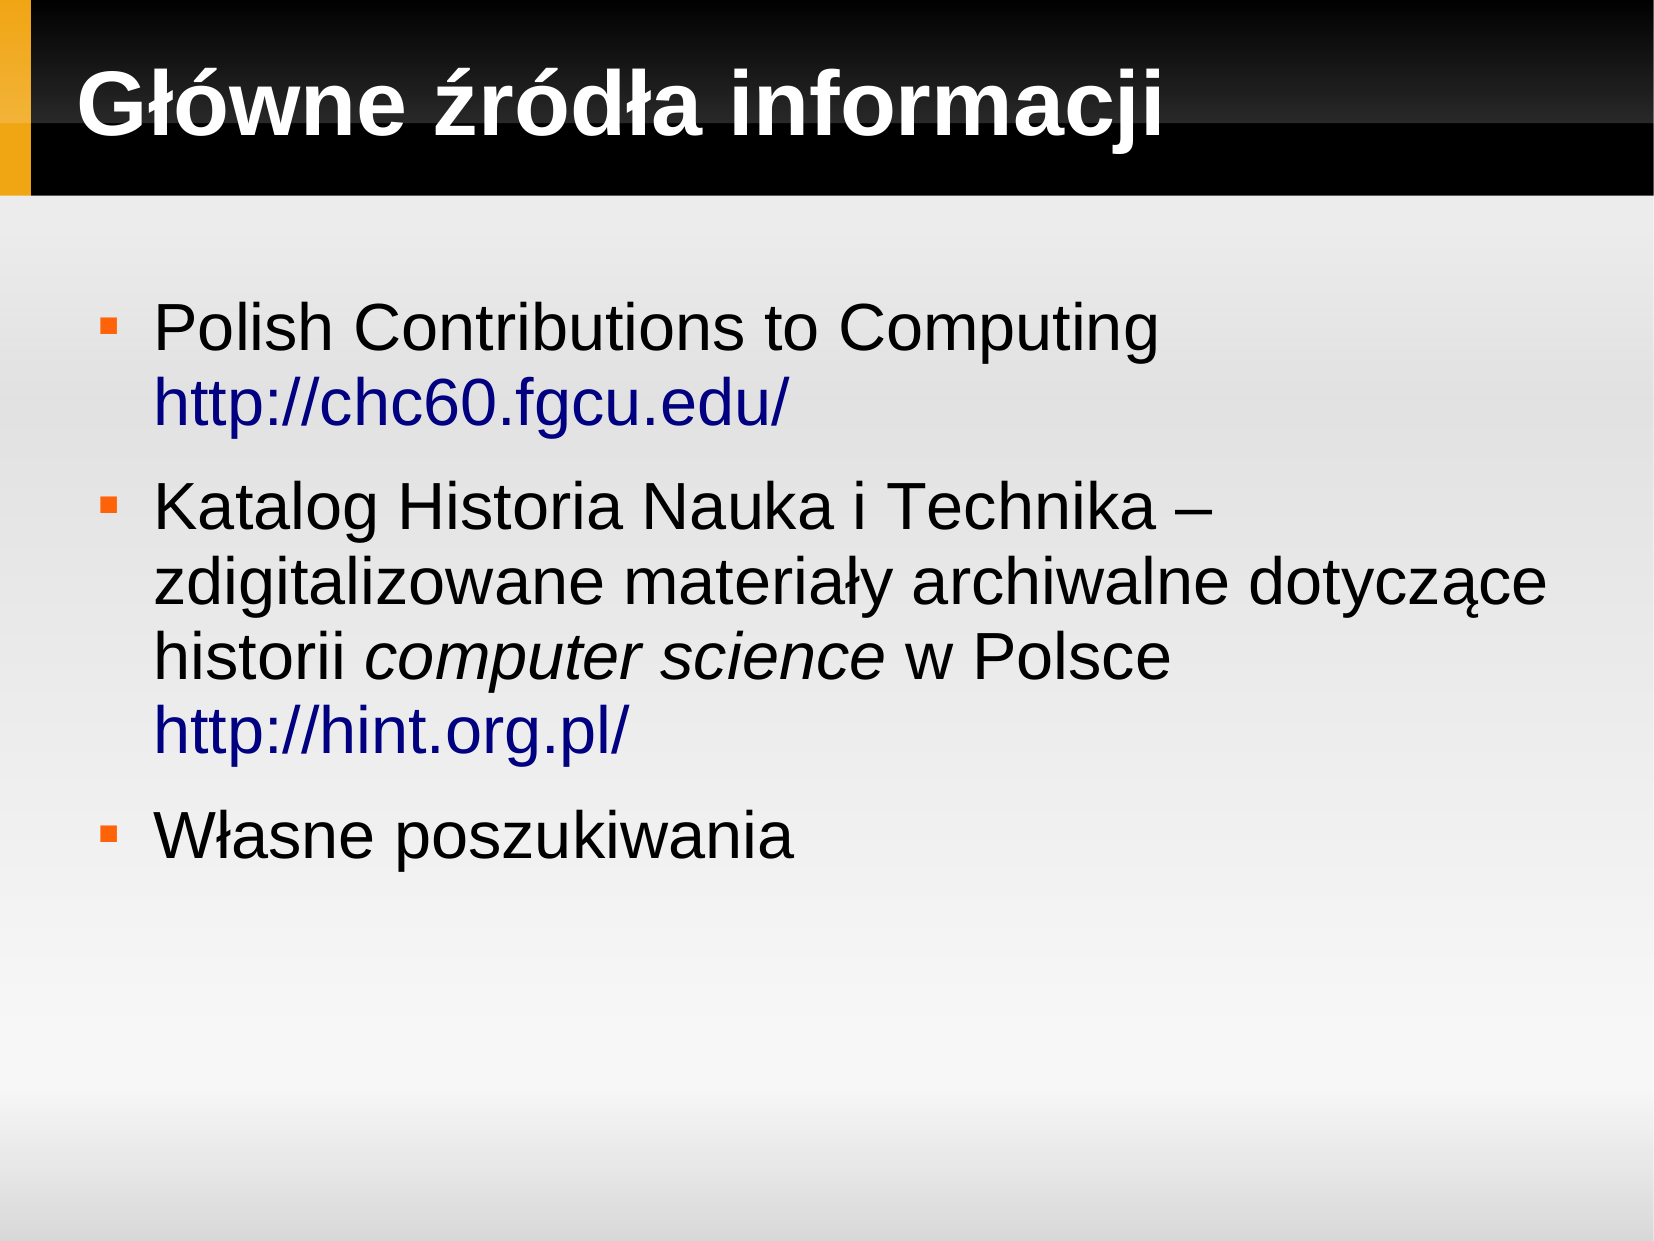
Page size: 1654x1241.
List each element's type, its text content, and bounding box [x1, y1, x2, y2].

picture [0, 0, 1654, 1241]
title Główne źródła informacji [76, 7, 1565, 200]
list Polish Contributions to Computing http://chc60.fgcu.edu/ Katalog Historia Nauka i Technika – zdigitalizowane materiały archiwalne dotyczące historii computer science w Polsce http://hint.org.pl/ Własne poszukiwania [82, 290, 1571, 1094]
